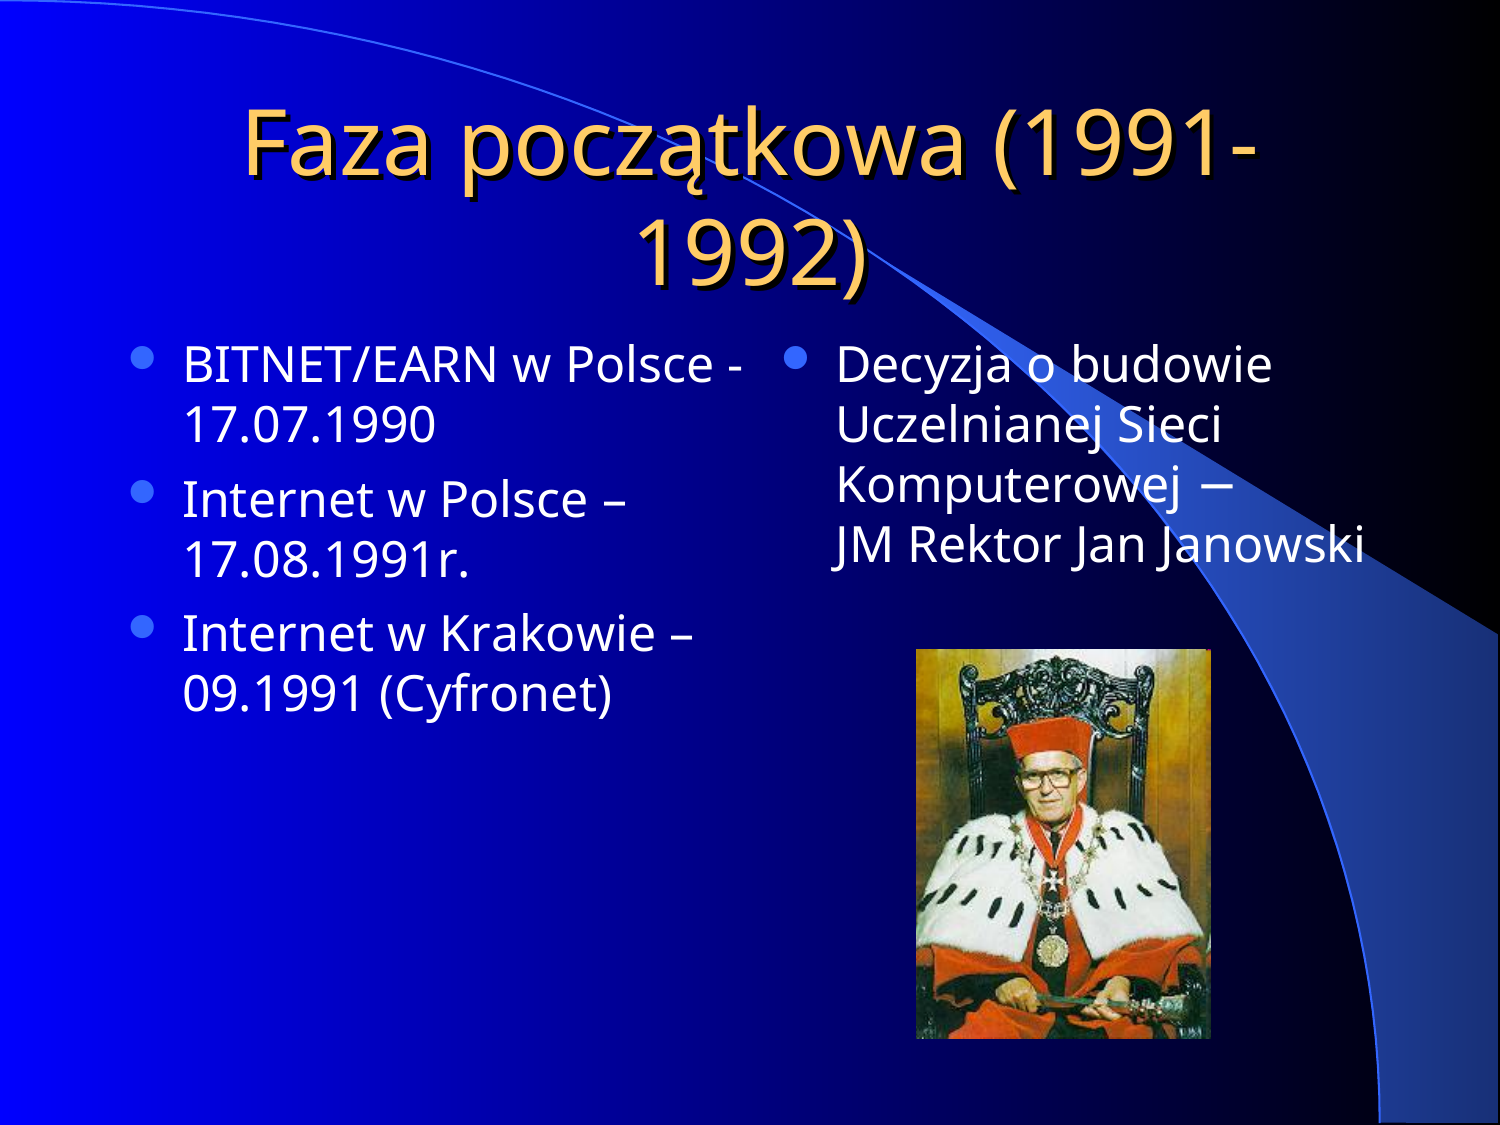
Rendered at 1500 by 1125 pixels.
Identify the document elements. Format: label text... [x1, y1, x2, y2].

title Faza początkowa (1991-1992) [112, 68, 1388, 320]
list BITNET/EARN w Polsce - 17.07.1990 Internet w Polsce – 17.08.1991r. Internet w Krakowie – 09.1991 (Cyfronet) [112, 324, 765, 1000]
list Decyzja o budowie Uczelnianej Sieci Komputerowej − JM Rektor Jan Janowski [765, 324, 1388, 1000]
picture [916, 649, 1211, 1039]
